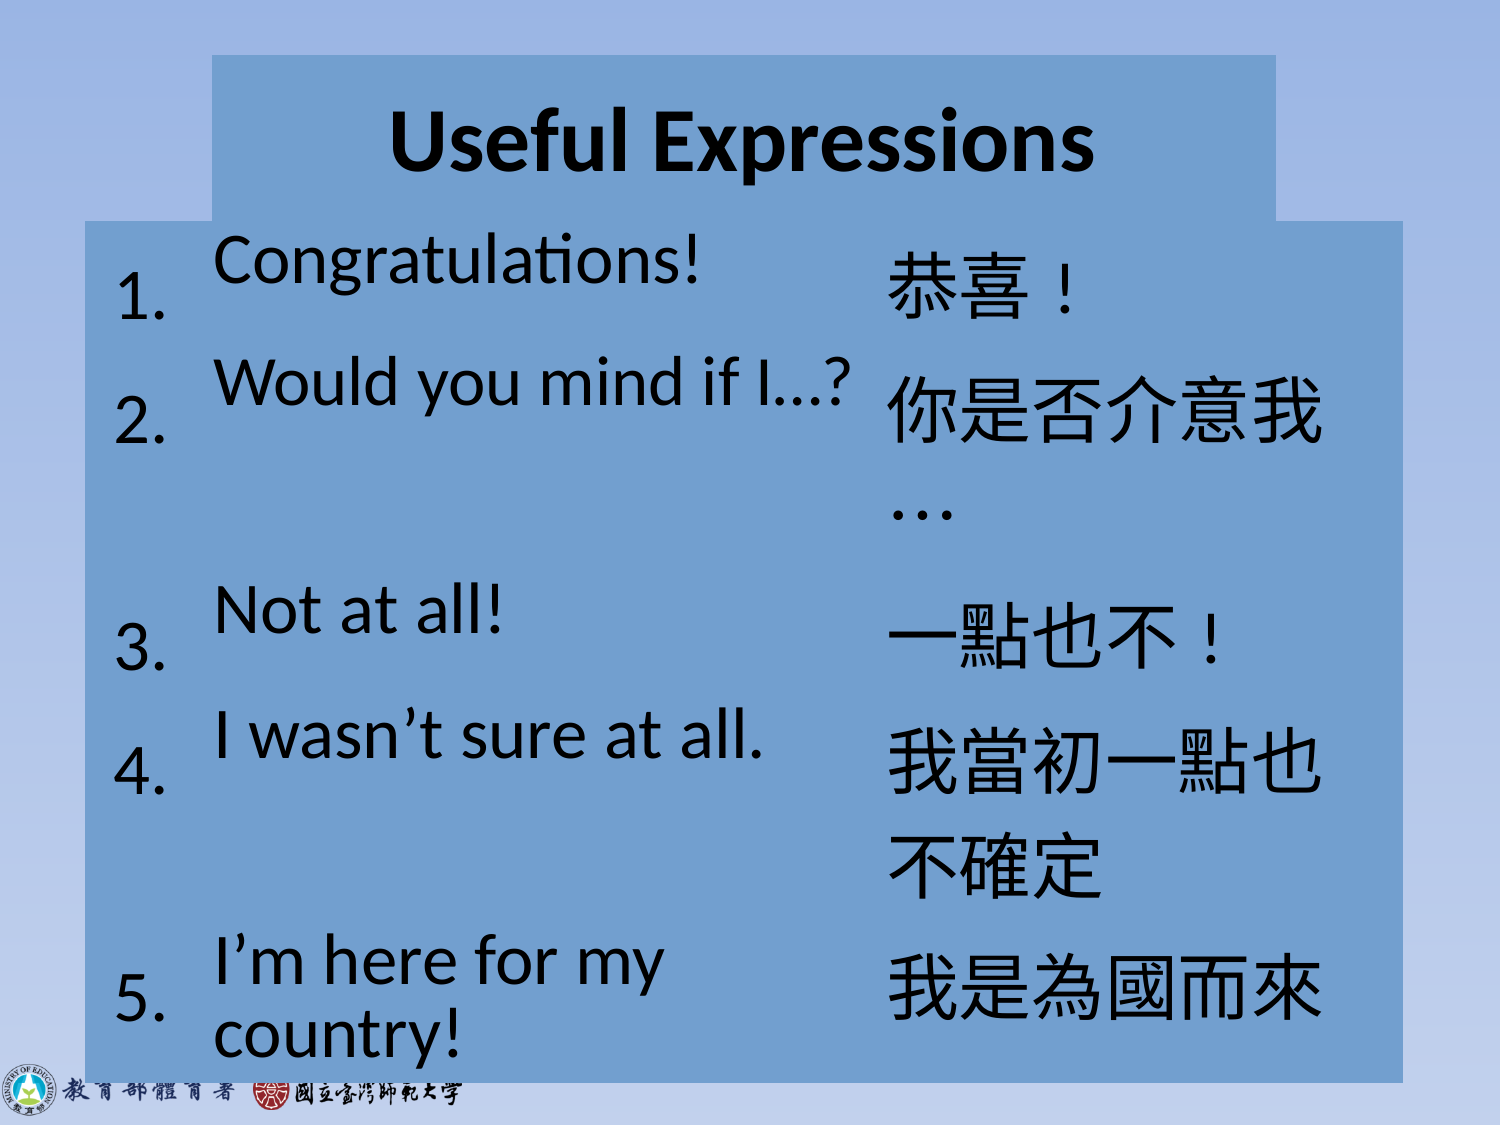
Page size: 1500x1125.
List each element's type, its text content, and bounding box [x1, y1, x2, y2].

table_cell 5. [85, 922, 199, 1083]
table_cell 我是為國而來 [871, 922, 1403, 1083]
table_cell I’m here for my country! [199, 922, 871, 1083]
table_cell 一點也不! [871, 572, 1403, 696]
table_cell Would you mind if I…? [199, 345, 871, 572]
title Useful Expressions [67, 41, 1418, 229]
table_cell I wasn’t sure at all. [199, 696, 871, 922]
table_cell 你是否介意我… [871, 345, 1403, 572]
table_header 1. [85, 221, 199, 345]
table_cell 3. [85, 572, 199, 696]
table_cell 我當初一點也不確定 [871, 696, 1403, 922]
table_header Congratulations! [199, 221, 871, 345]
table_header 恭喜! [871, 221, 1403, 345]
table_cell 2. [85, 345, 199, 572]
table_cell Not at all! [199, 572, 871, 696]
table_cell 4. [85, 696, 199, 922]
